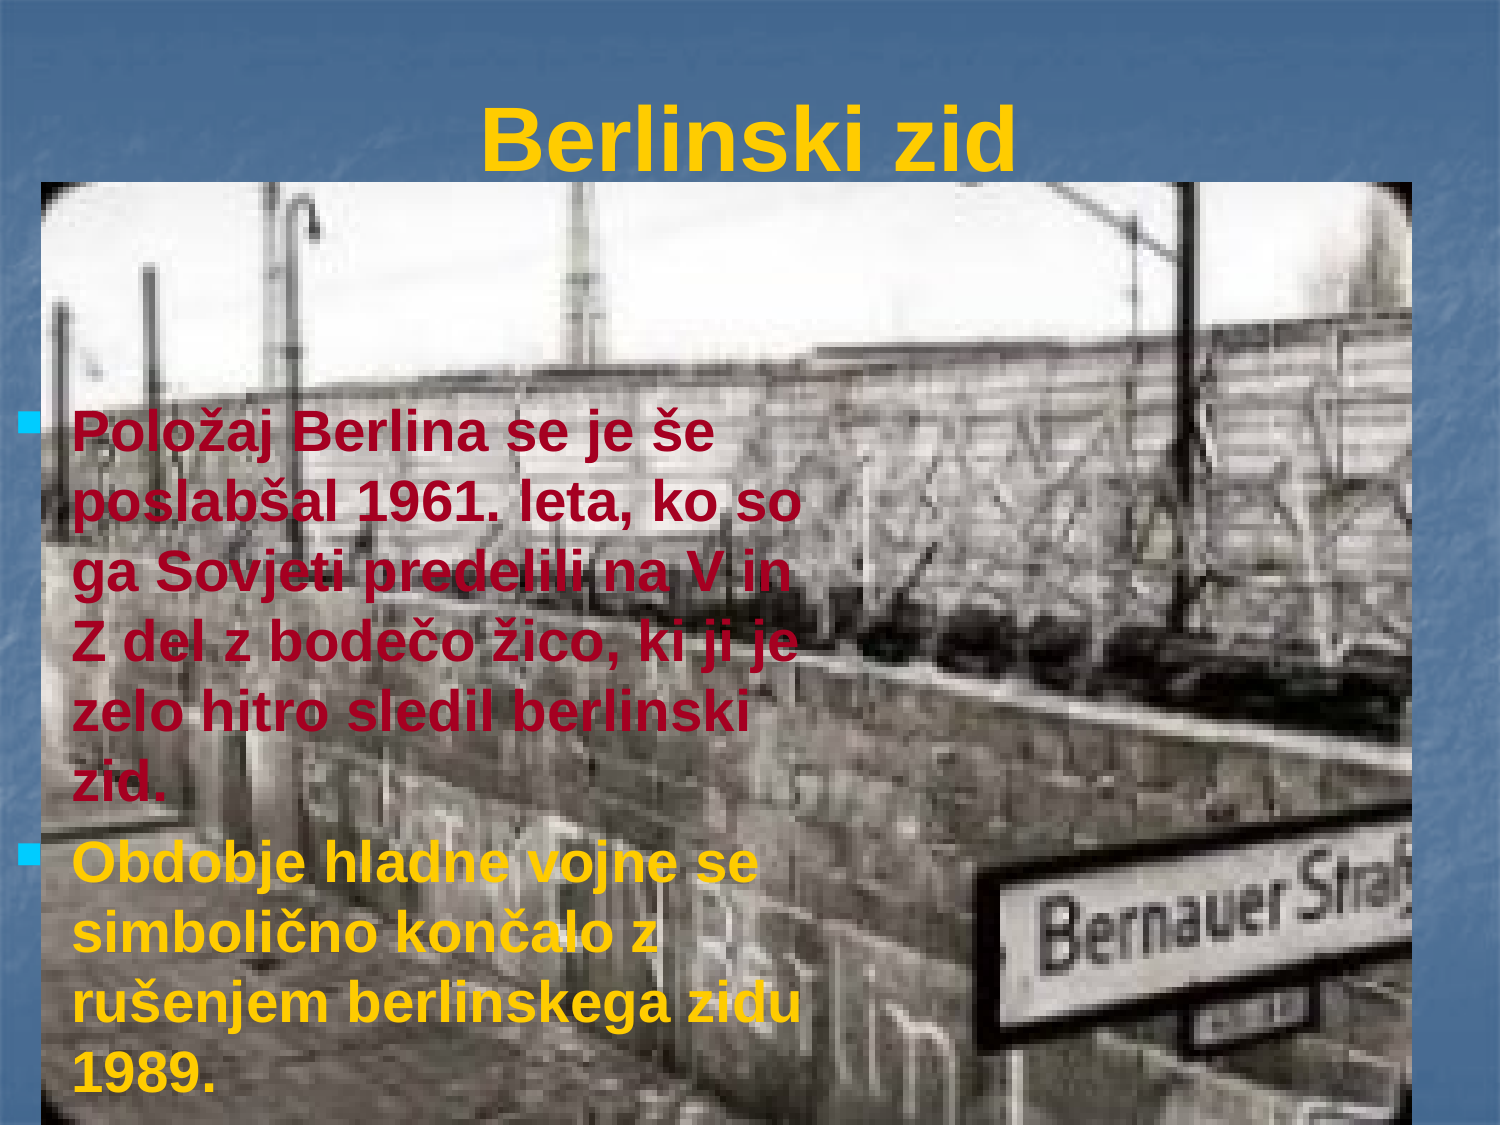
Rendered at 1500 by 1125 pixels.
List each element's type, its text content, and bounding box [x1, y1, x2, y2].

title Berlinski zid [75, 62, 1425, 208]
picture [0, 0, 1500, 1125]
list Položaj Berlina se je še poslabšal 1961. leta, ko so ga Sovjeti predelili na V in Z del z bodečo žico, ki ji je zelo hitro sledil berlinski zid. Obdobje hladne vojne se simbolično končalo z rušenjem berlinskega zidu 1989. [0, 385, 827, 1125]
